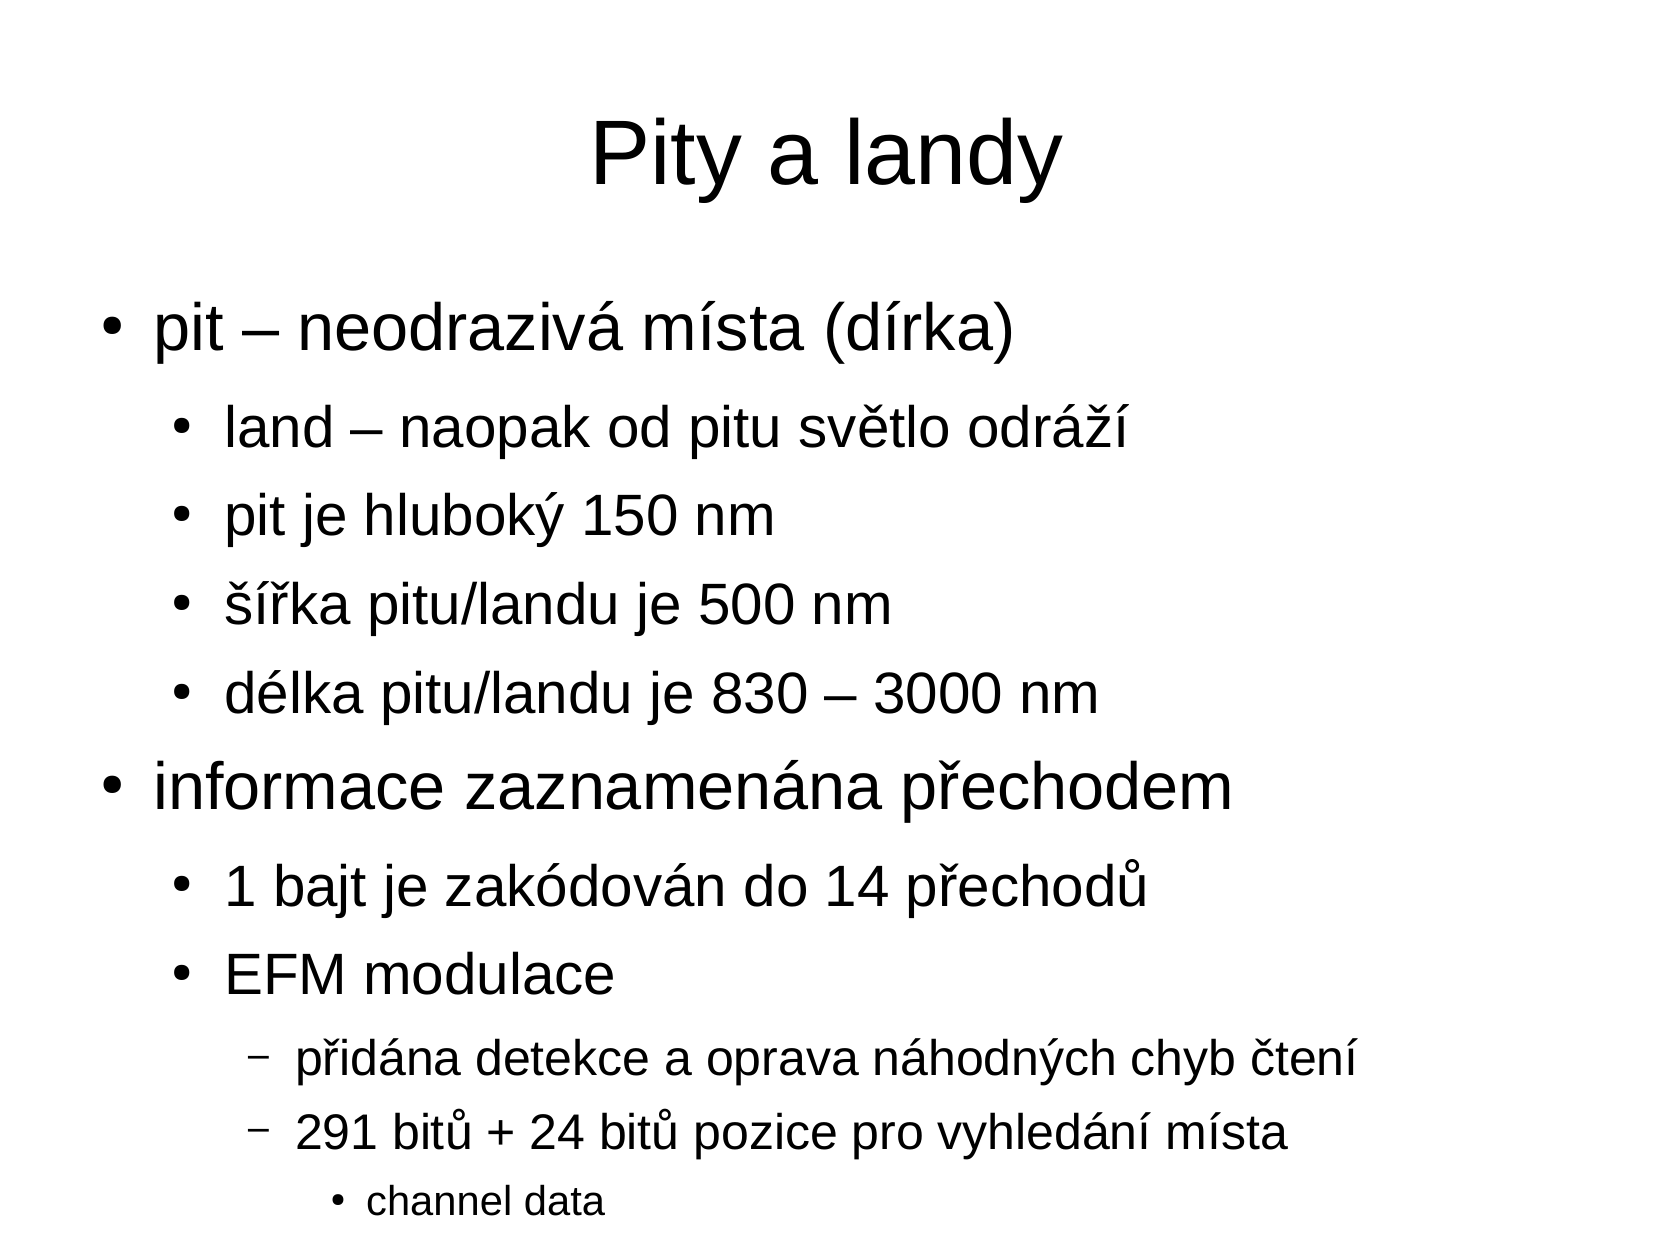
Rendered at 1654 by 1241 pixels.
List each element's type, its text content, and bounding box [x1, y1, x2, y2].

title Pity a landy [82, 49, 1571, 257]
list pit – neodrazivá místa (dírka) land – naopak od pitu světlo odráží pit je hluboký 150 nm šířka pitu/landu je 500 nm délka pitu/landu je 830 – 3000 nm informace zaznamenána přechodem 1 bajt je zakódován do 14 přechodů EFM modulace přidána detekce a oprava náhodných chyb čtení 291 bitů + 24 bitů pozice pro vyhledání místa channel data [82, 290, 1571, 1170]
